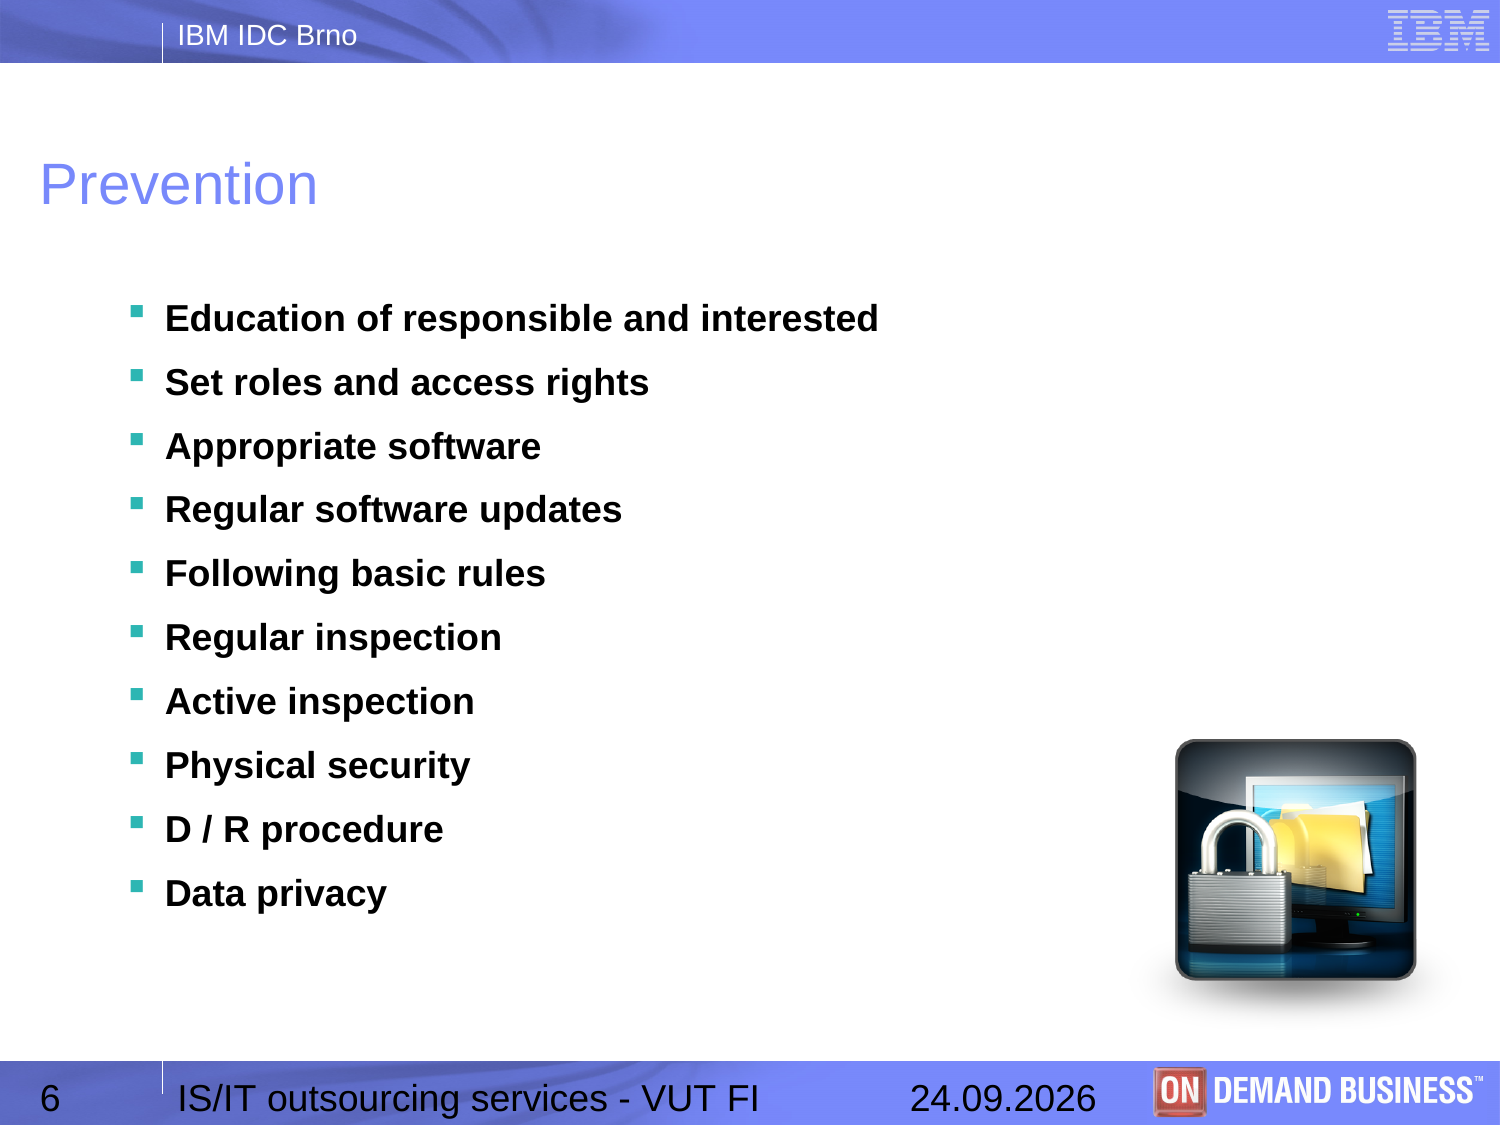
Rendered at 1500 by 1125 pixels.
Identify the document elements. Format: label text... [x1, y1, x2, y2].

title Prevention [25, 142, 1378, 225]
list Education of responsible and interested Set roles and access rights Appropriate software Regular software updates Following basic rules Regular inspection Active inspection Physical security D / R procedure Data privacy [112, 291, 1388, 932]
picture [0, 1061, 1500, 1125]
picture [1128, 739, 1462, 1030]
picture [0, 0, 1500, 63]
